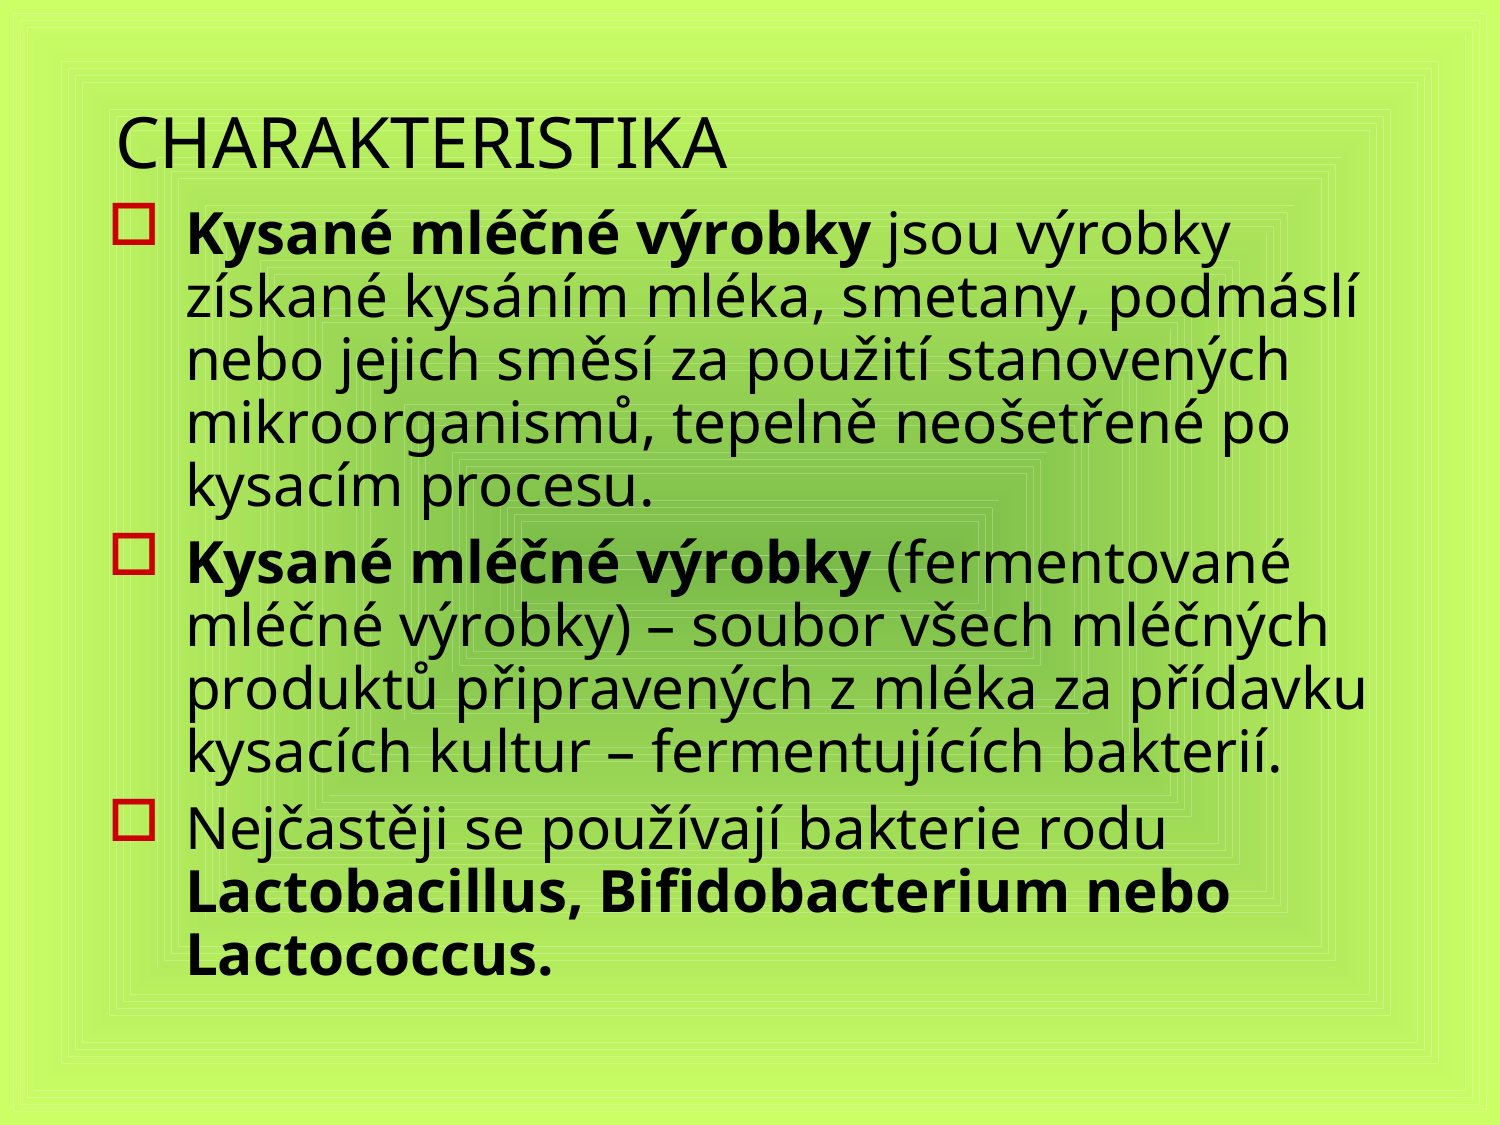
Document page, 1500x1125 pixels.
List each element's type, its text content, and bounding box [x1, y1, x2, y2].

title CHARAKTERISTIKA [100, 78, 1413, 191]
list Kysané mléčné výrobky jsou výrobky získané kysáním mléka, smetany, podmáslí nebo jejich směsí za použití stanovených mikroorganismů, tepelně neošetřené po kysacím procesu. Kysané mléčné výrobky (fermentované mléčné výrobky) – soubor všech mléčných produktů připravených z mléka za přídavku kysacích kultur – fermentujících bakterií. Nejčastěji se používají bakterie rodu Lactobacillus, Bifidobacterium nebo Lactococcus. [92, 196, 1406, 1095]
